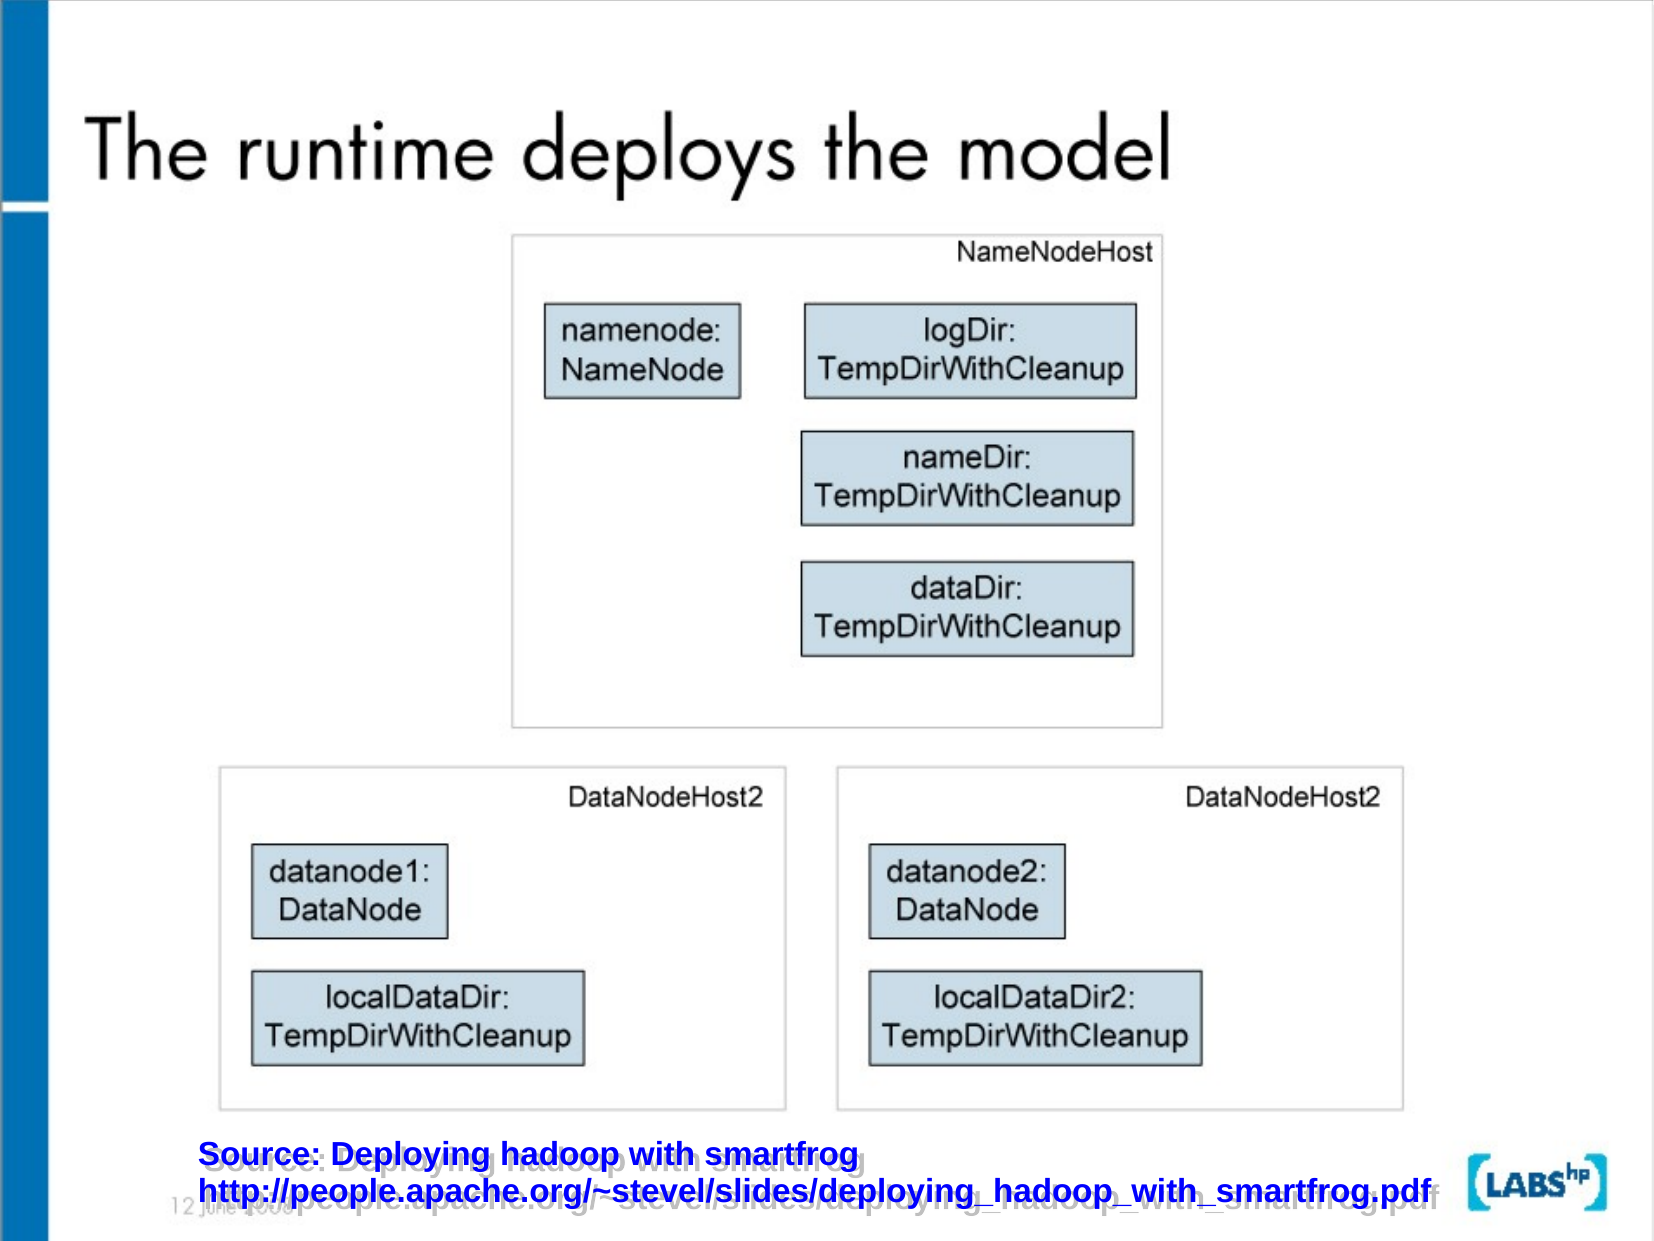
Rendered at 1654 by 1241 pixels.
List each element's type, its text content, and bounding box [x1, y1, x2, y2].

picture [0, 0, 1654, 1241]
text_box Source: Deploying hadoop with smartfrog http://people.apache.org/~stevel/slides/deploying_hadoop_with_smartfrog.pdf [183, 1128, 1512, 1220]
